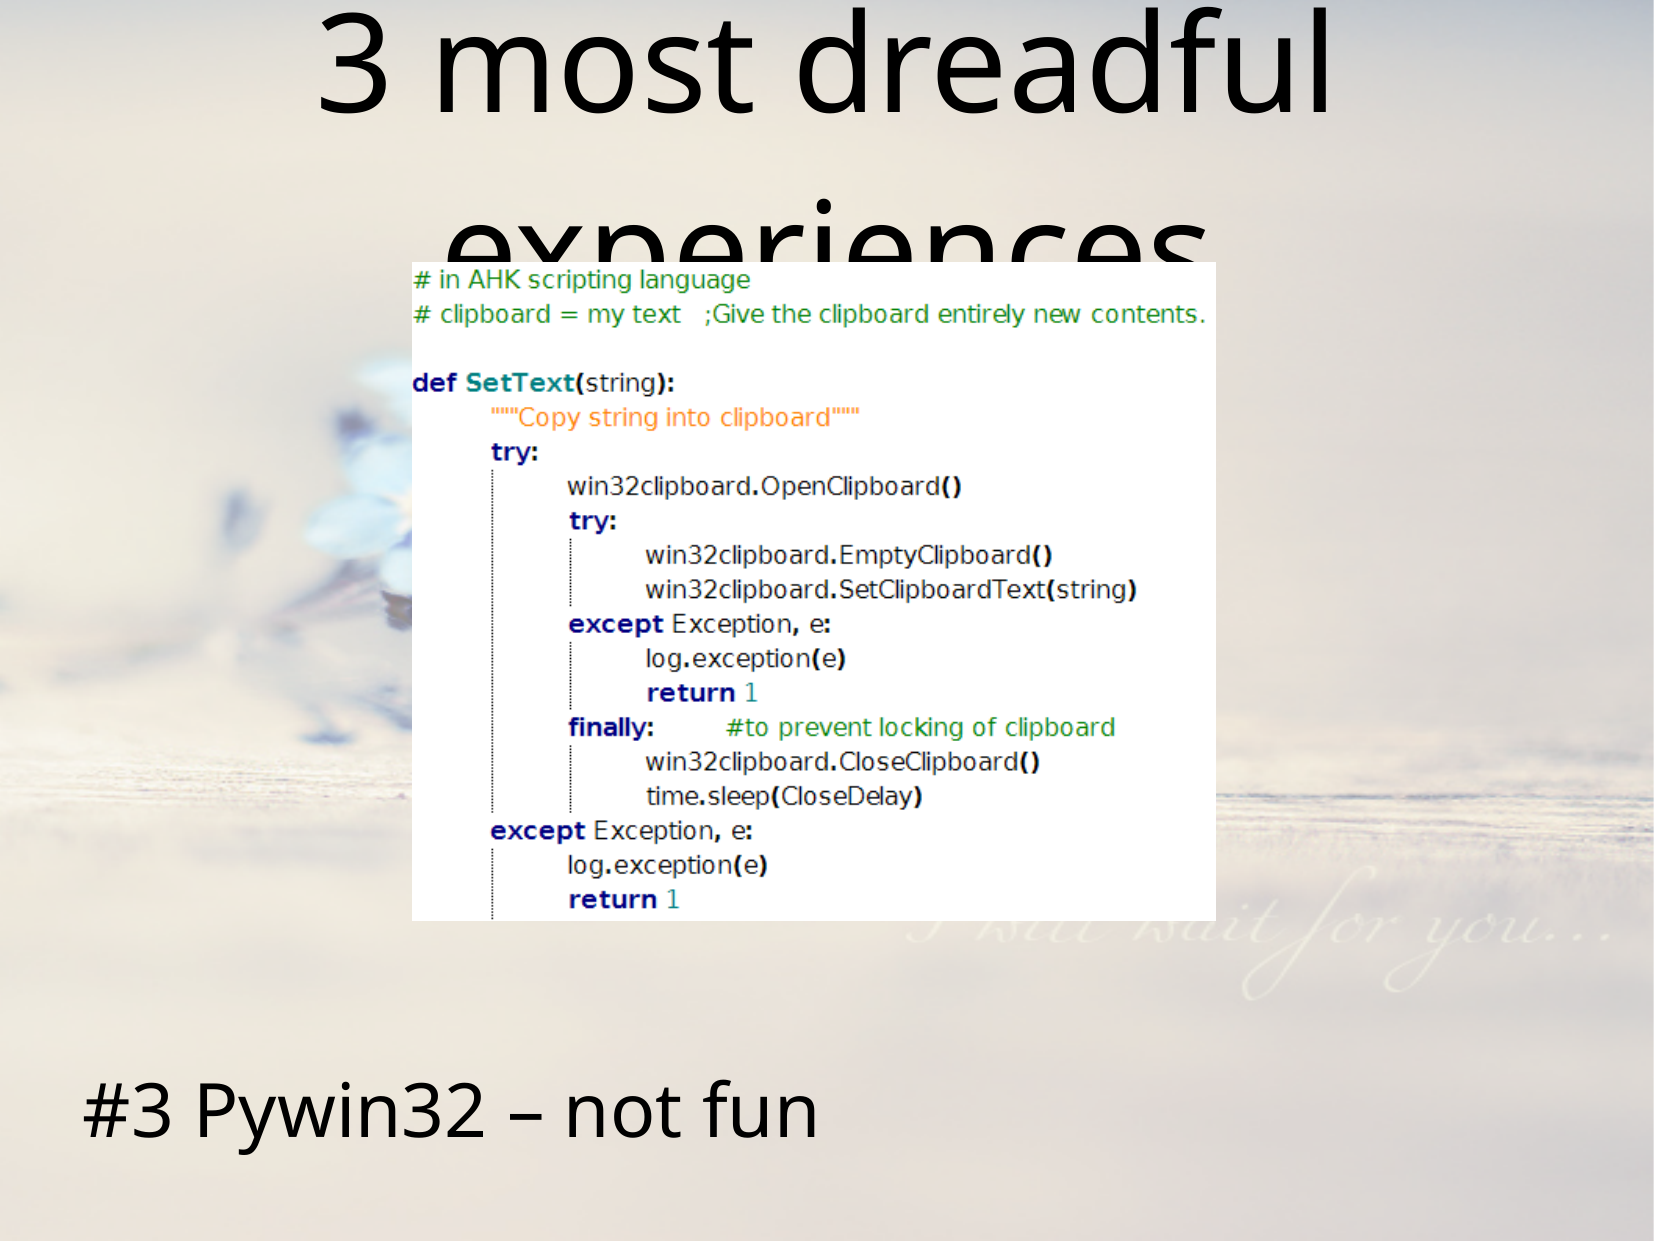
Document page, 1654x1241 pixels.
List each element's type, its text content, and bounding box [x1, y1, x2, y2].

picture [0, 0, 1654, 1241]
text_box #3 Pywin32 – not fun [82, 297, 1571, 1102]
title 3 most dreadful experiences [82, 56, 1571, 250]
